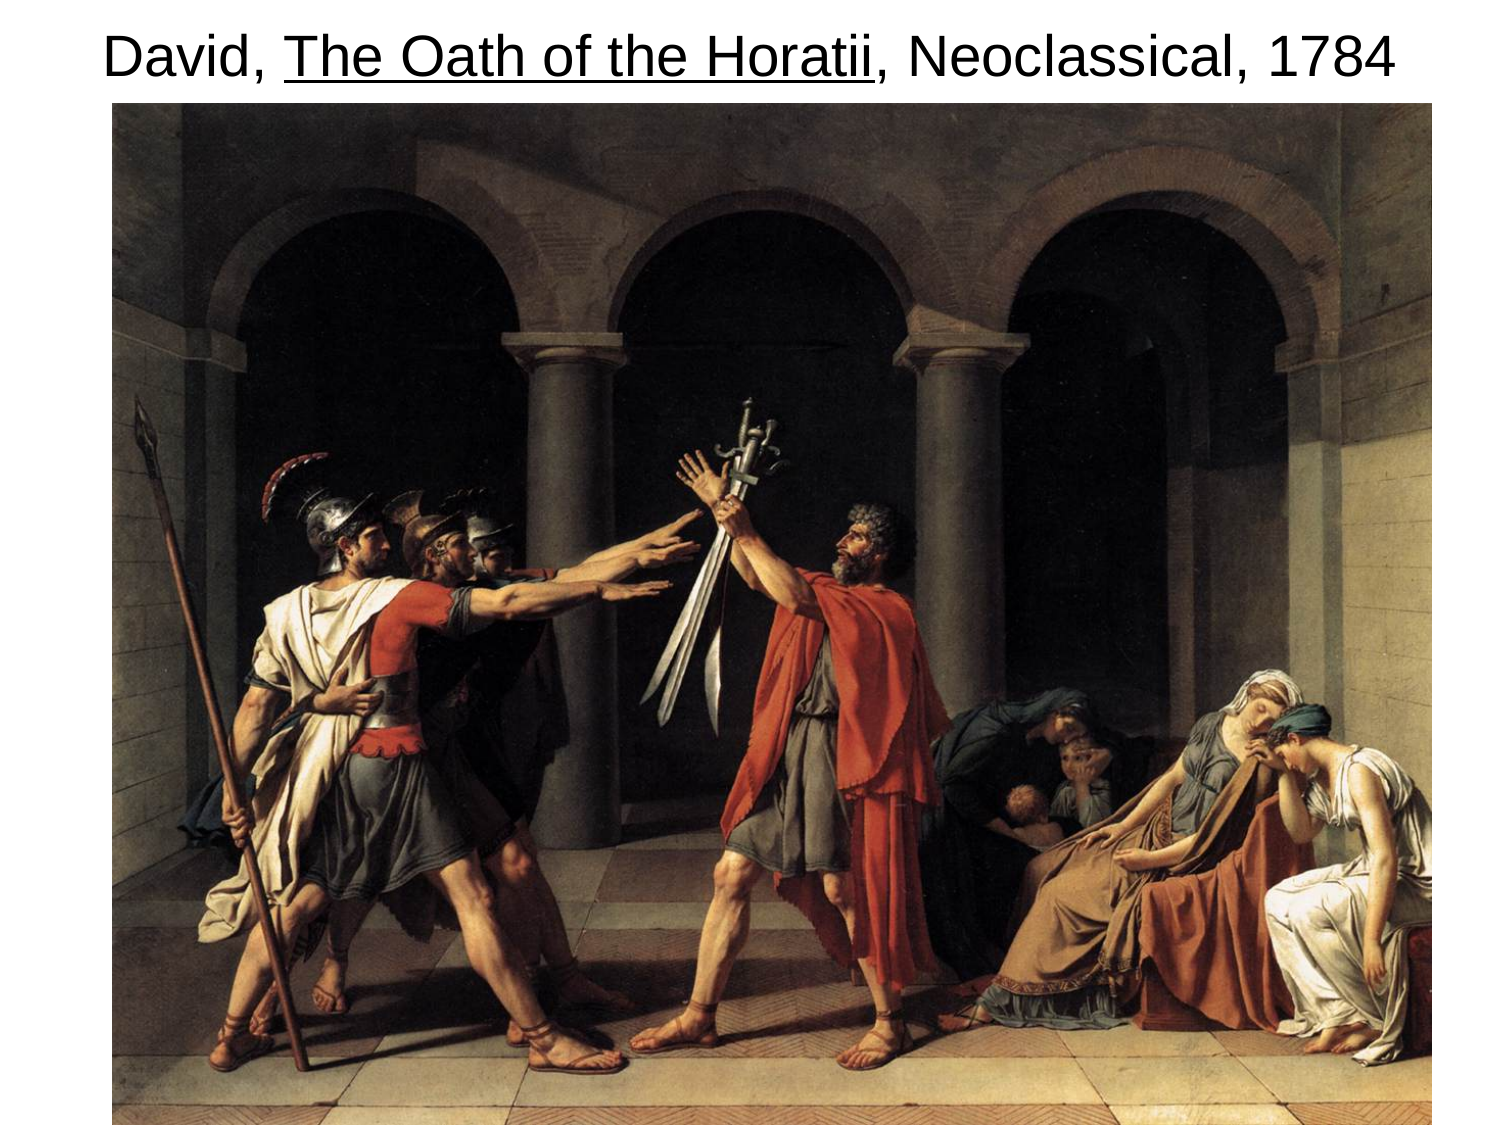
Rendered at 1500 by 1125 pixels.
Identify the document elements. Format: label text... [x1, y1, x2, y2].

title David, The Oath of the Horatii, Neoclassical, 1784 [0, 0, 1500, 113]
picture [112, 103, 1432, 1125]
